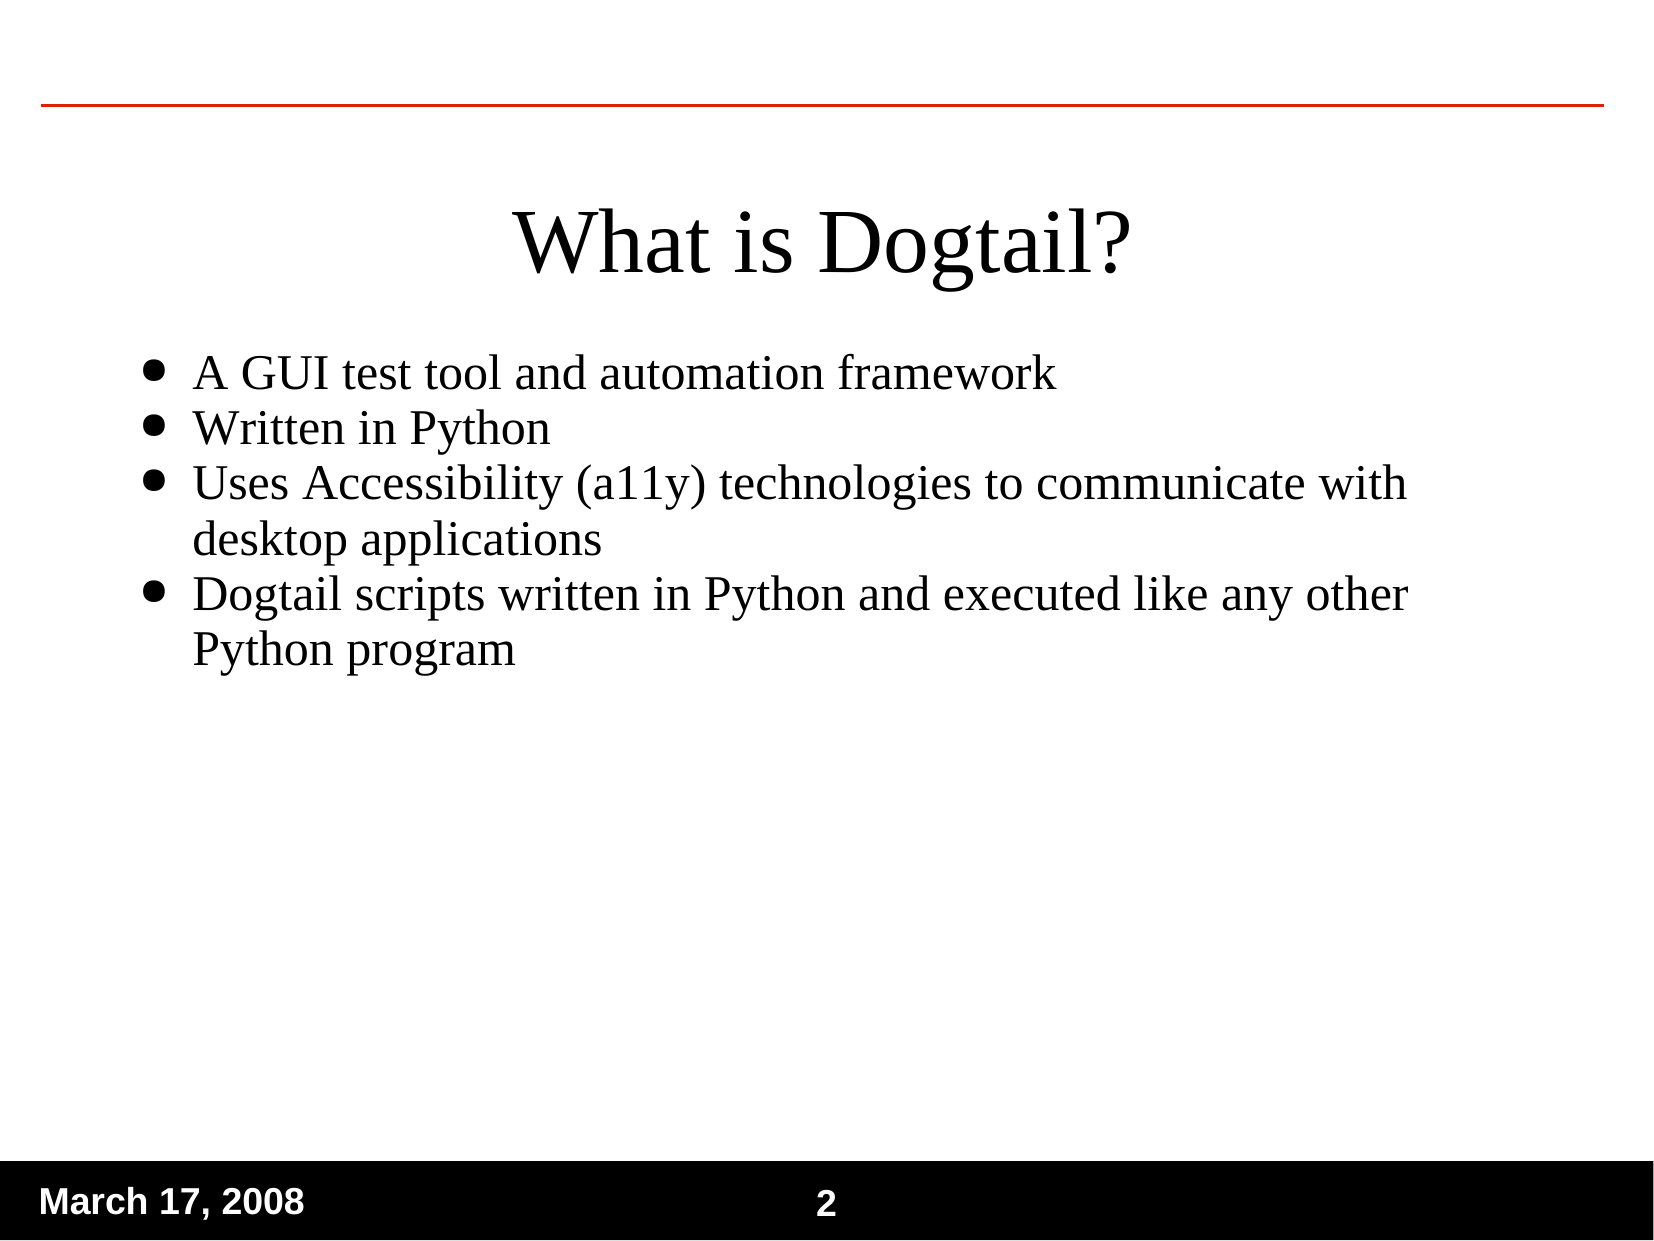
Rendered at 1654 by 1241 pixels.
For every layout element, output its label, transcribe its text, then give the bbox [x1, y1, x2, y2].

list A GUI test tool and automation framework Written in Python Uses Accessibility (a11y) technologies to communicate with desktop applications Dogtail scripts written in Python and executed like any other Python program [121, 344, 1534, 1127]
title What is Dogtail? [117, 137, 1530, 346]
